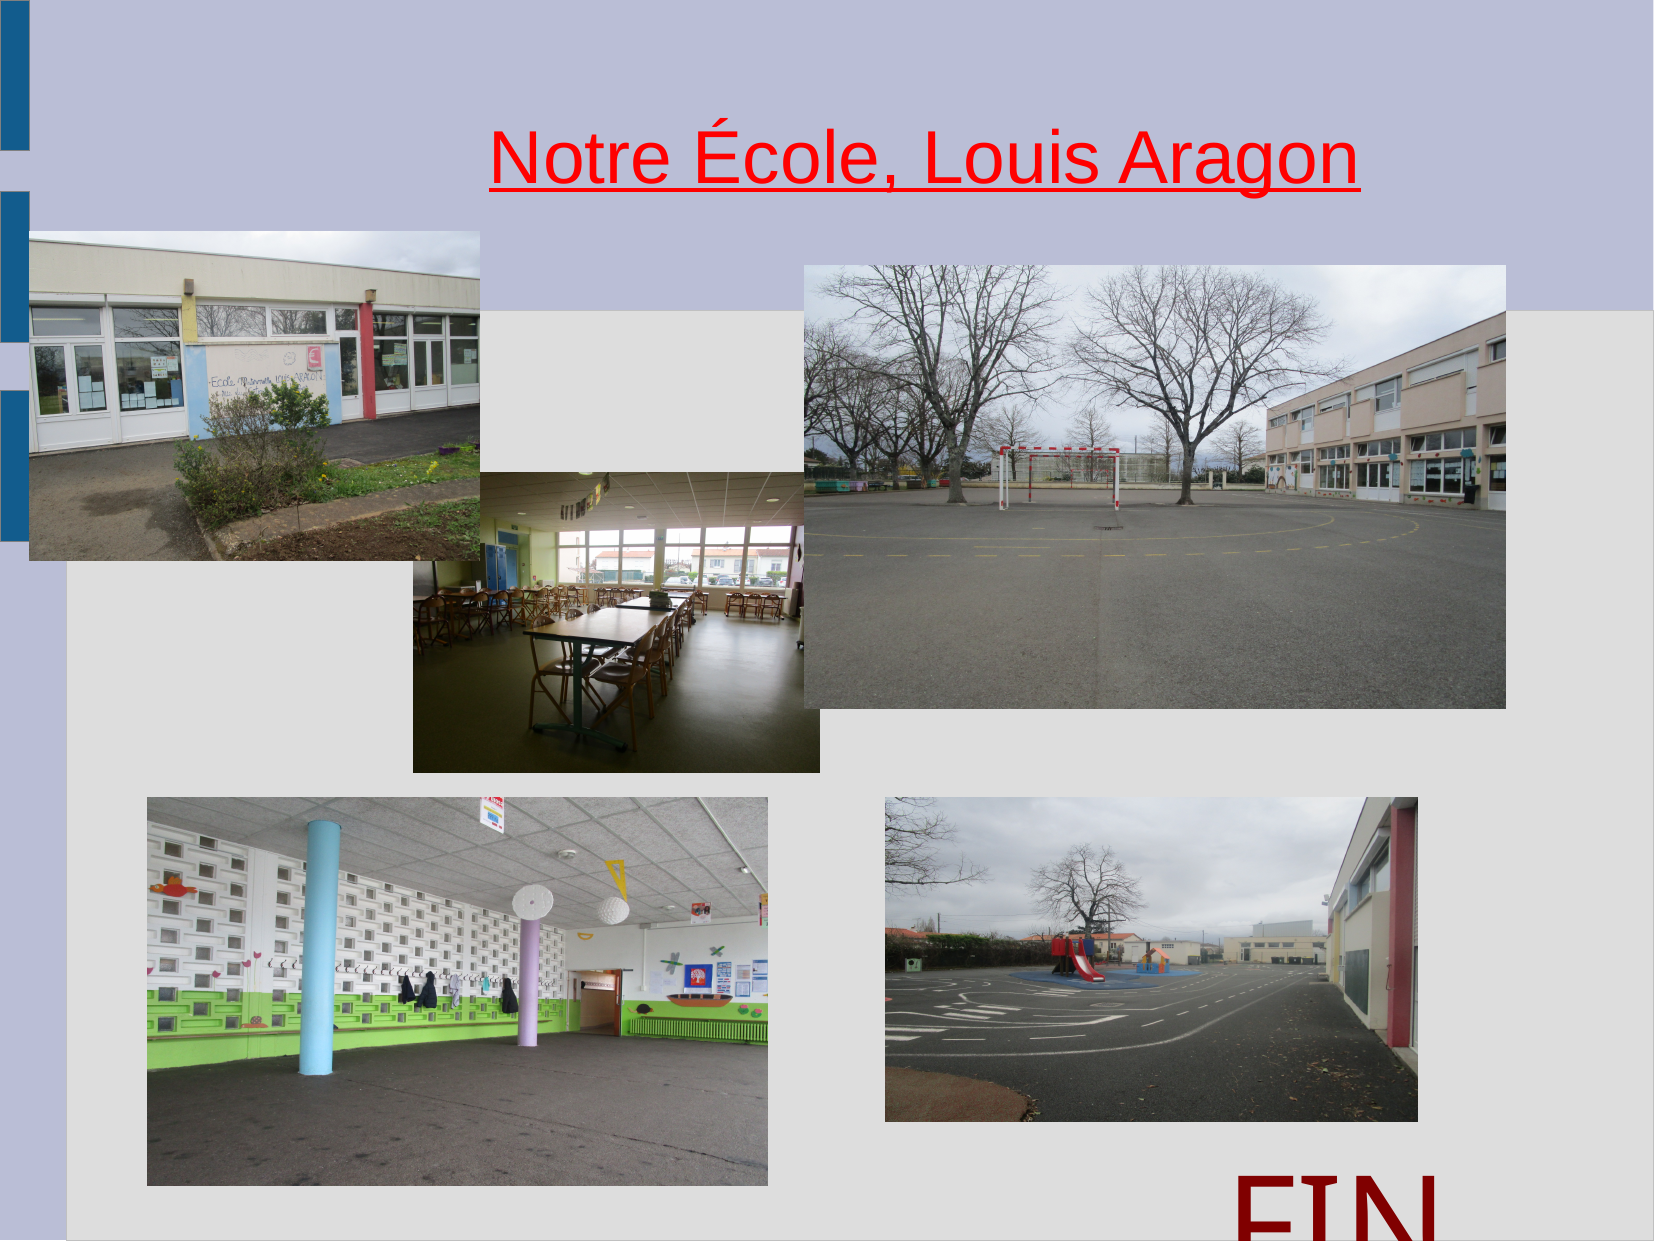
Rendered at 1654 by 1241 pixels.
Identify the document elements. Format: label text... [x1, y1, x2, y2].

picture [147, 797, 768, 1186]
text_box Notre École, Louis Aragon [442, 107, 1418, 207]
picture [29, 231, 1506, 773]
text_box FIN ♡ [1210, 1120, 1595, 1241]
picture [885, 797, 1418, 1123]
